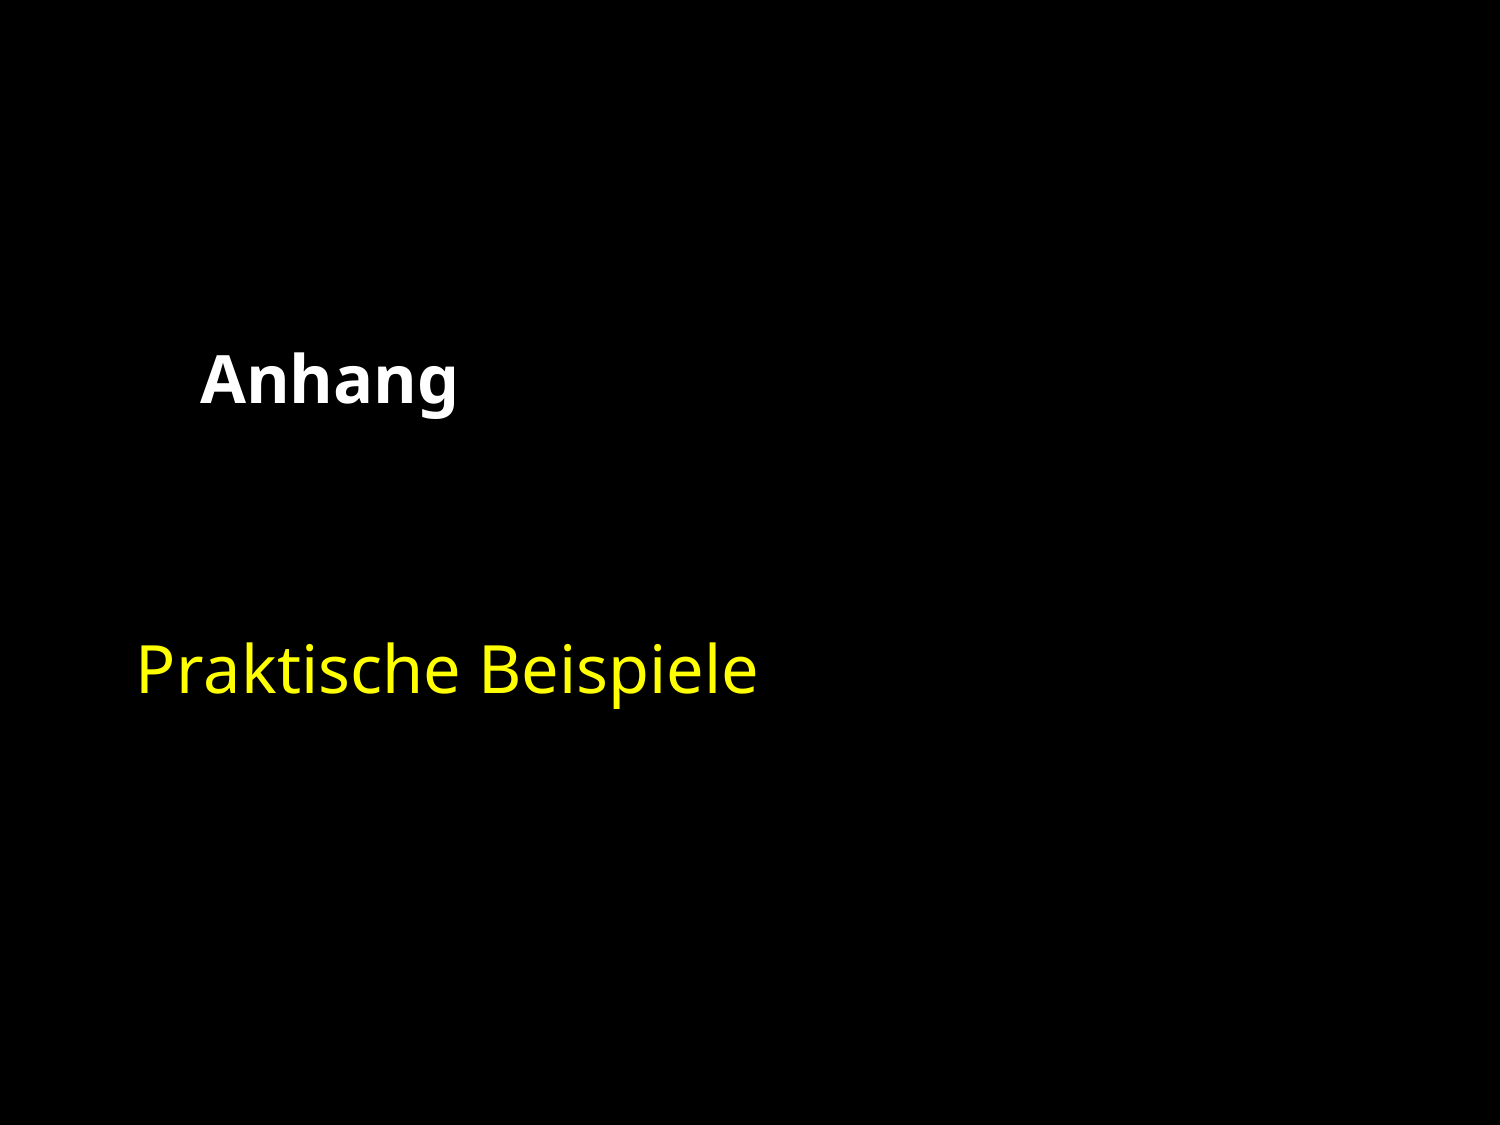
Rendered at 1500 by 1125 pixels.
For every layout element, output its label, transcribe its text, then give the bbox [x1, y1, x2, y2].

title Anhang Praktische Beispiele [27, 280, 1467, 774]
